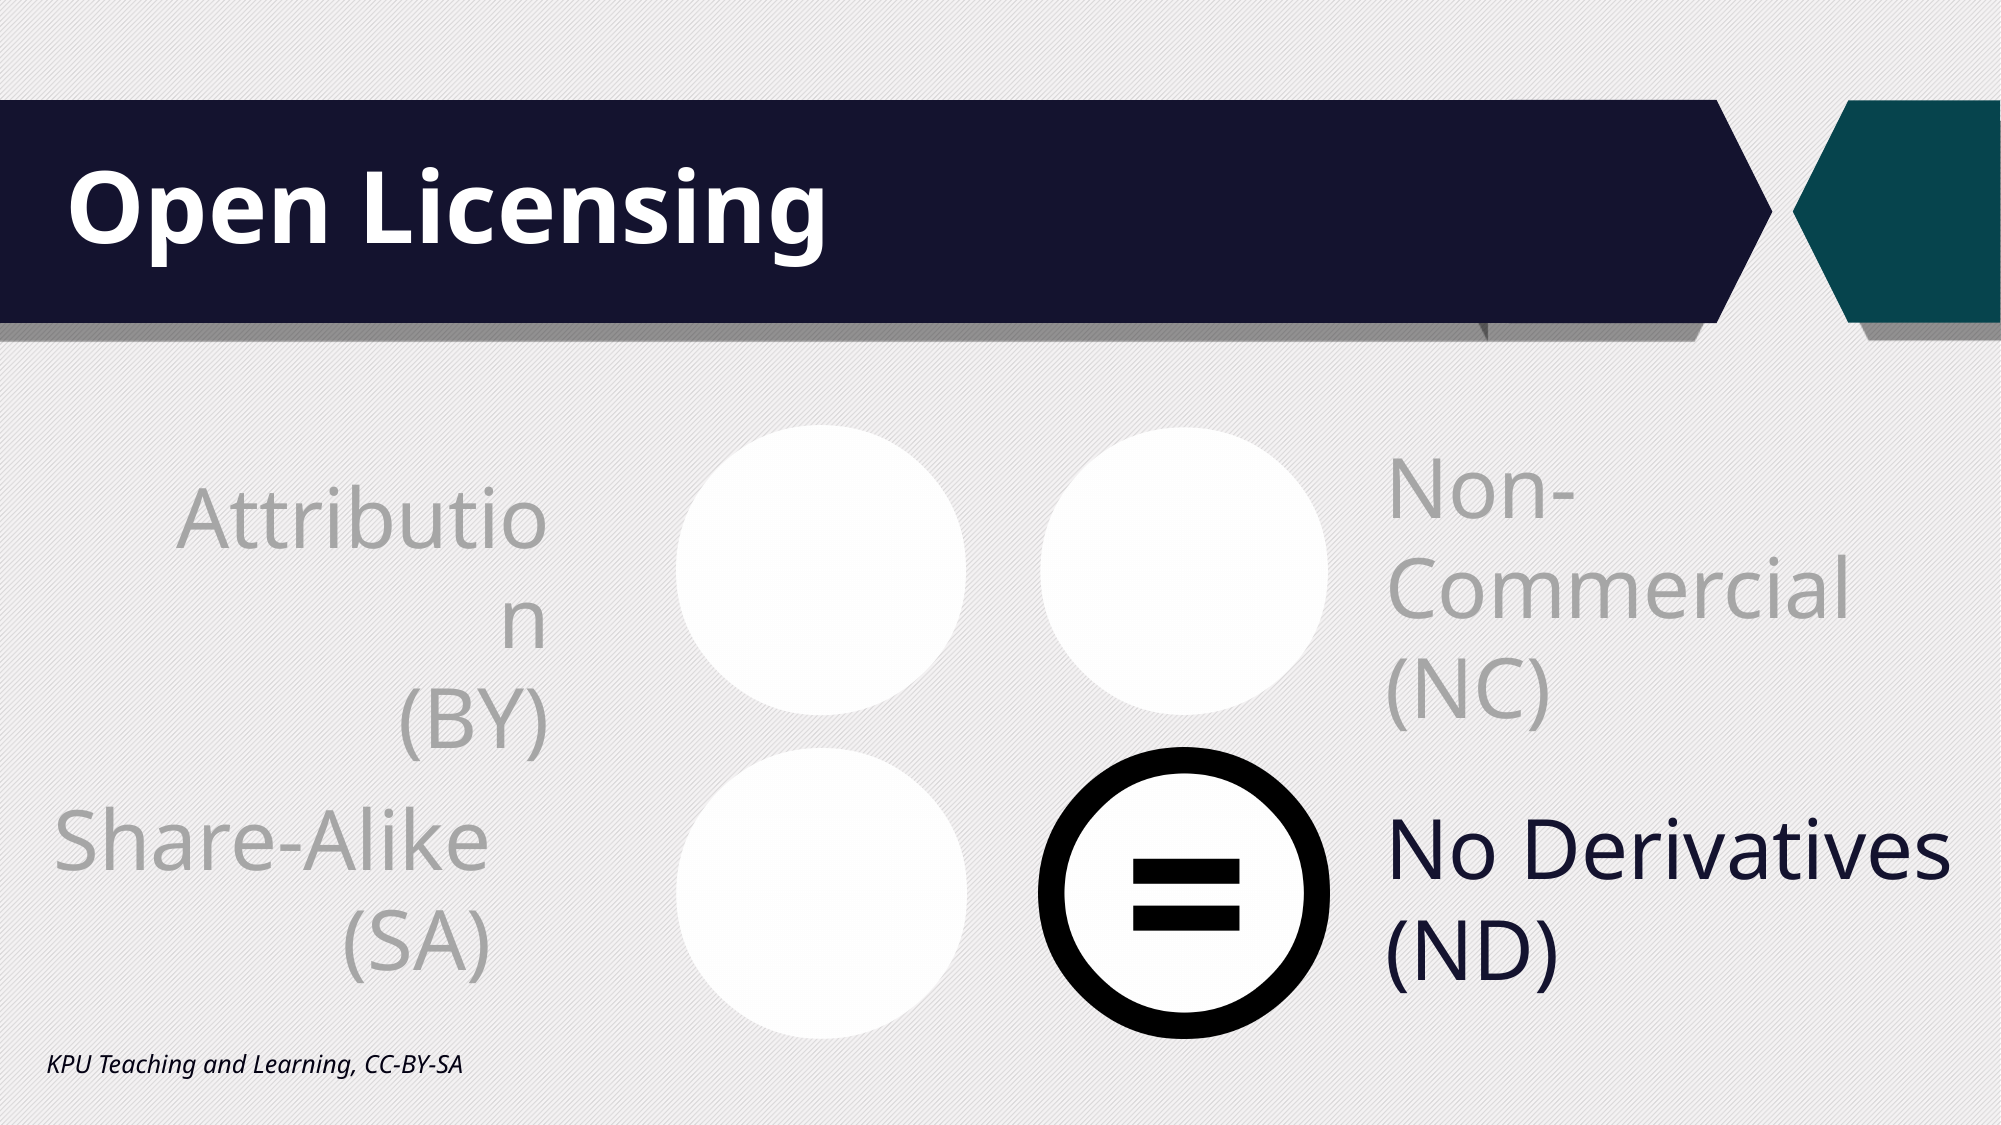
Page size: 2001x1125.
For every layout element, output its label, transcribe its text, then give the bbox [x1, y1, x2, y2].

text_box KPU Teaching and Learning, CC-BY-SA [31, 1033, 1159, 1094]
picture [1038, 425, 1330, 717]
picture [1038, 747, 1330, 1039]
text_box Share-Alike (SA) [38, 779, 616, 997]
text_box Non- Commercial (NC) [1370, 427, 2000, 746]
picture [675, 425, 967, 717]
text_box No Derivatives (ND) [1370, 789, 2000, 1007]
title Open Licensing [50, 122, 1689, 300]
text_box Attribution (BY) [161, 457, 616, 676]
picture [675, 747, 967, 1039]
